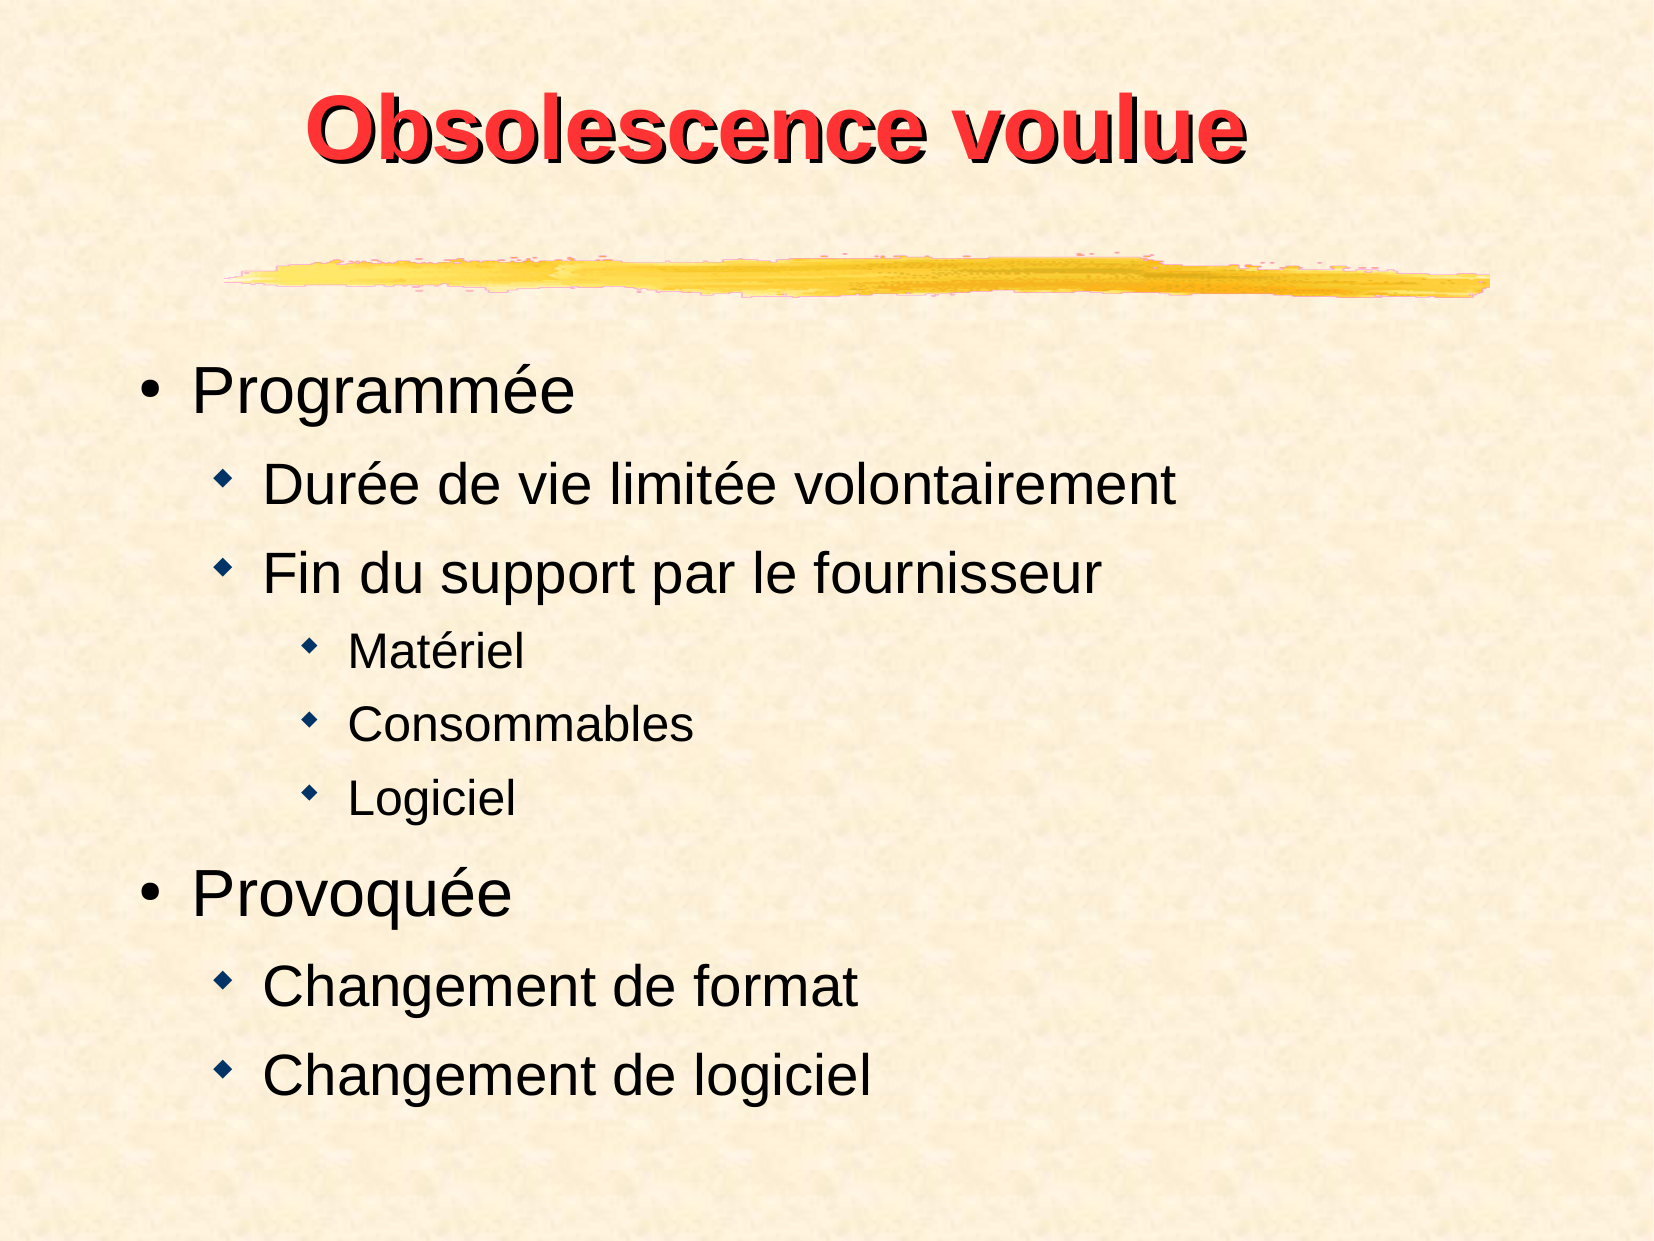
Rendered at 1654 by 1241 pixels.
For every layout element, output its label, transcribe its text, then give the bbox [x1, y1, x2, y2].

picture [0, 0, 1654, 1241]
list Programmée Durée de vie limitée volontairement Fin du support par le fournisseur Matériel Consommables Logiciel Provoquée Changement de format Changement de logiciel [120, 353, 1654, 1241]
title Obsolescence voulue [73, 2, 1479, 254]
